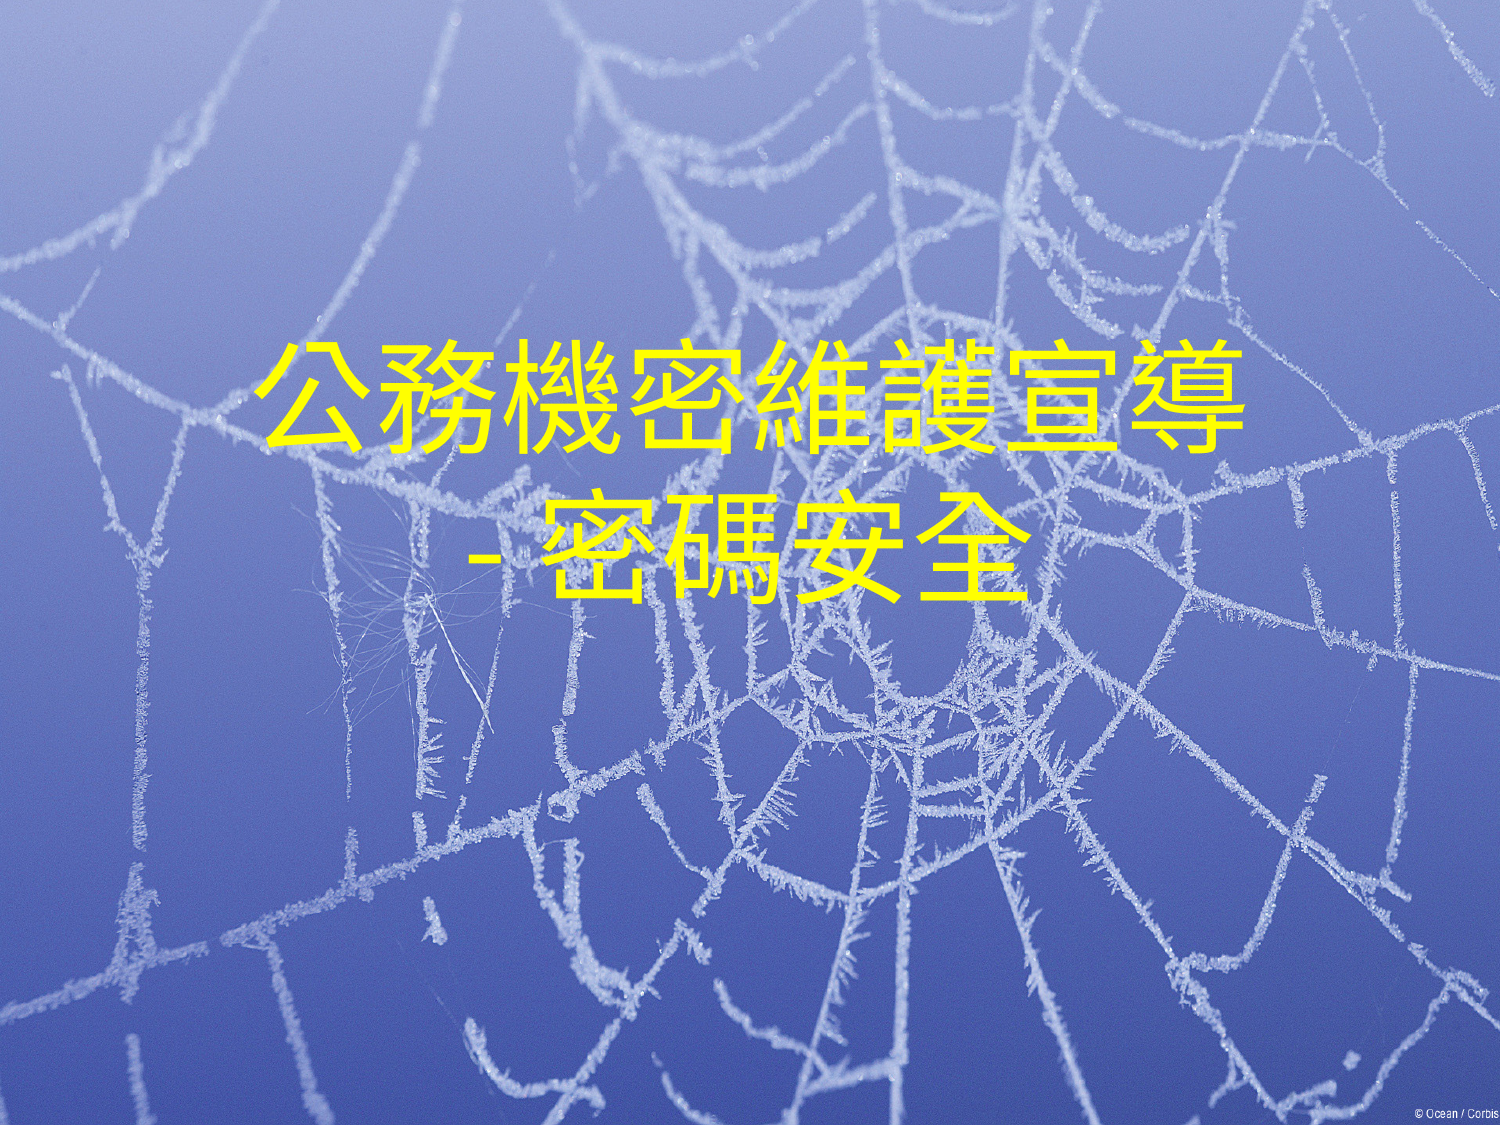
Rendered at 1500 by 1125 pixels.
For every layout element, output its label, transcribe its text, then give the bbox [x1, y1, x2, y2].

picture [0, 0, 1500, 1125]
title 公務機密維護宣導 -密碼安全 [112, 349, 1388, 591]
